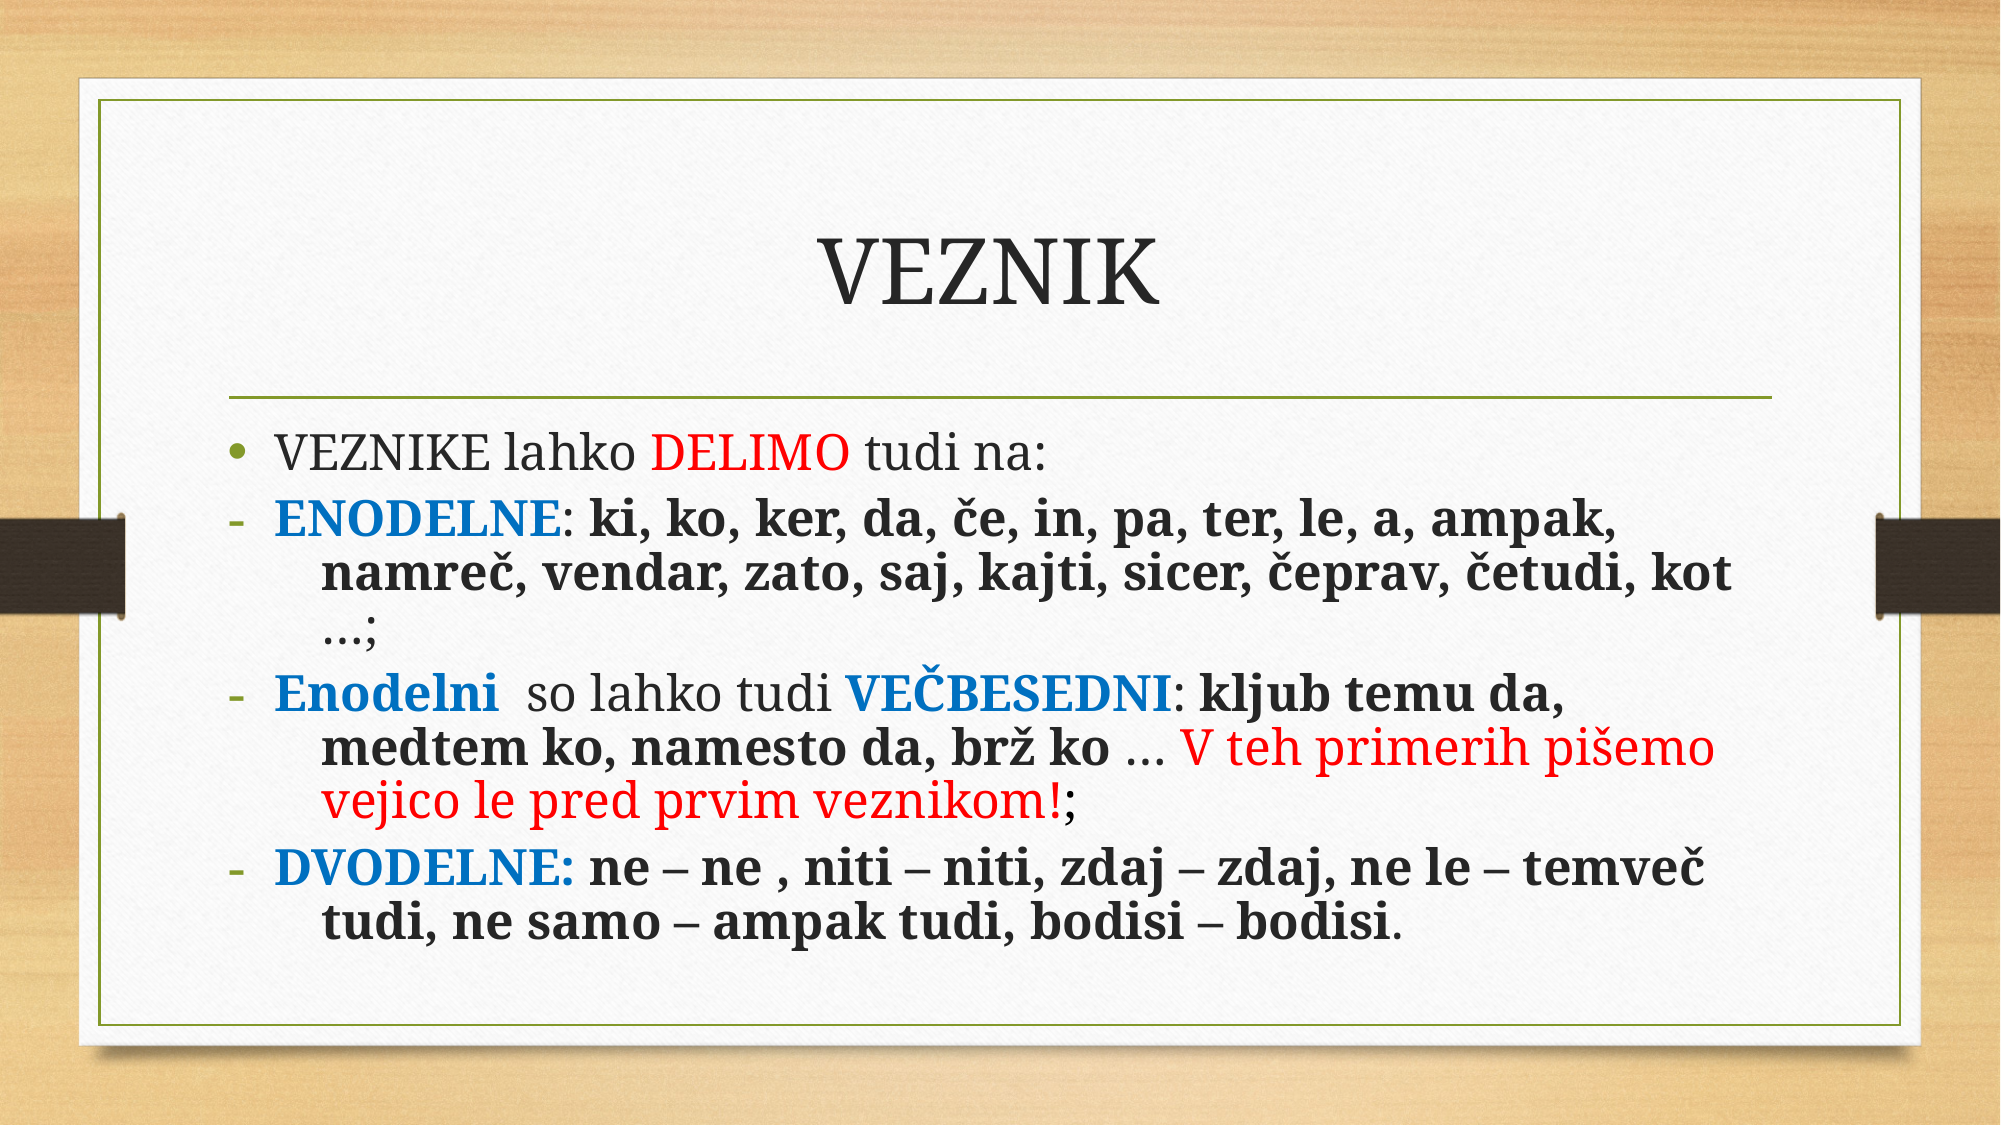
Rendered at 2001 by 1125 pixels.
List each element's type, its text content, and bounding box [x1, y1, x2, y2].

list VEZNIKE lahko DELIMO tudi na: ENODELNE: ki, ko, ker, da, če, in, pa, ter, le, a, ampak, namreč, vendar, zato, saj, kajti, sicer, čeprav, četudi, kot …; Enodelni so lahko tudi VEČBESEDNI: kljub temu da, medtem ko, namesto da, brž ko … V teh primerih pišemo vejico le pred prvim veznikom!; DVODELNE: ne – ne , niti – niti, zdaj – zdaj, ne le – temveč tudi, ne samo – ampak tudi, bodisi – bodisi. [212, 419, 1788, 964]
title VEZNIK [212, 161, 1788, 376]
